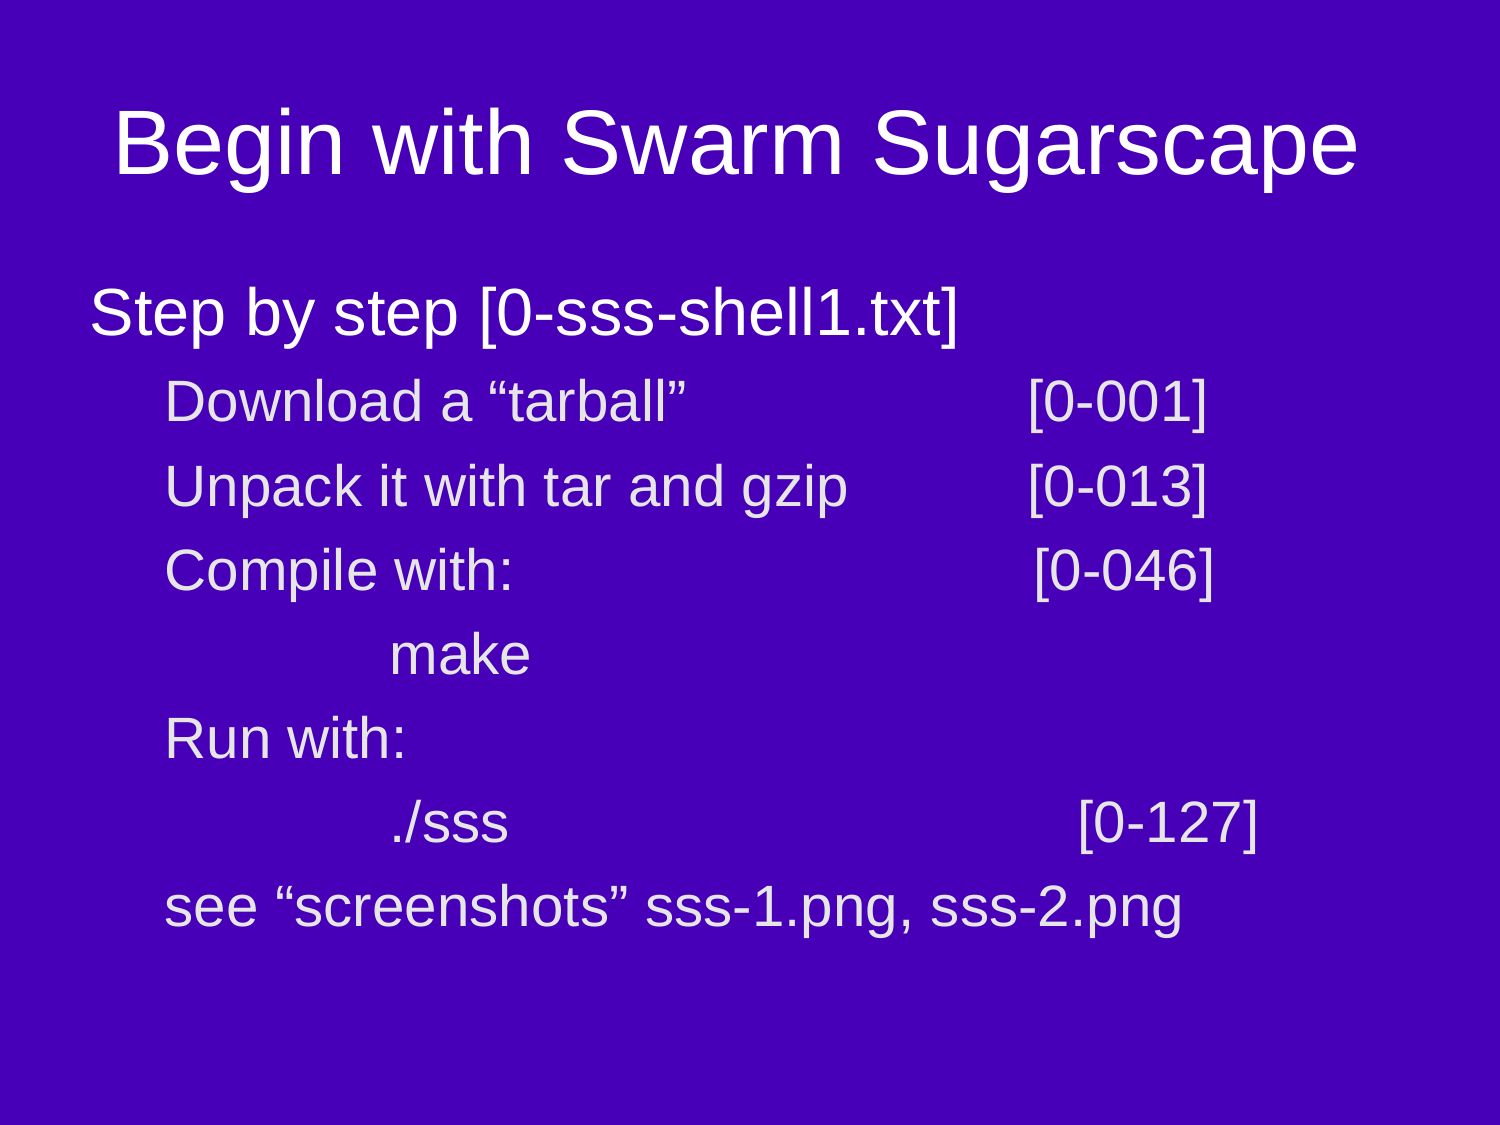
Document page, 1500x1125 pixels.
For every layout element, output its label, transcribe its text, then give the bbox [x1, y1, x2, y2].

title Begin with Swarm Sugarscape [75, 45, 1426, 233]
list Step by step [0-sss-shell1.txt] Download a “tarball” [0-001] Unpack it with tar and gzip [0-013] Compile with: [0-046] make Run with: ./sss [0-127] see “screenshots” sss-1.png, sss-2.png [75, 262, 1426, 1005]
